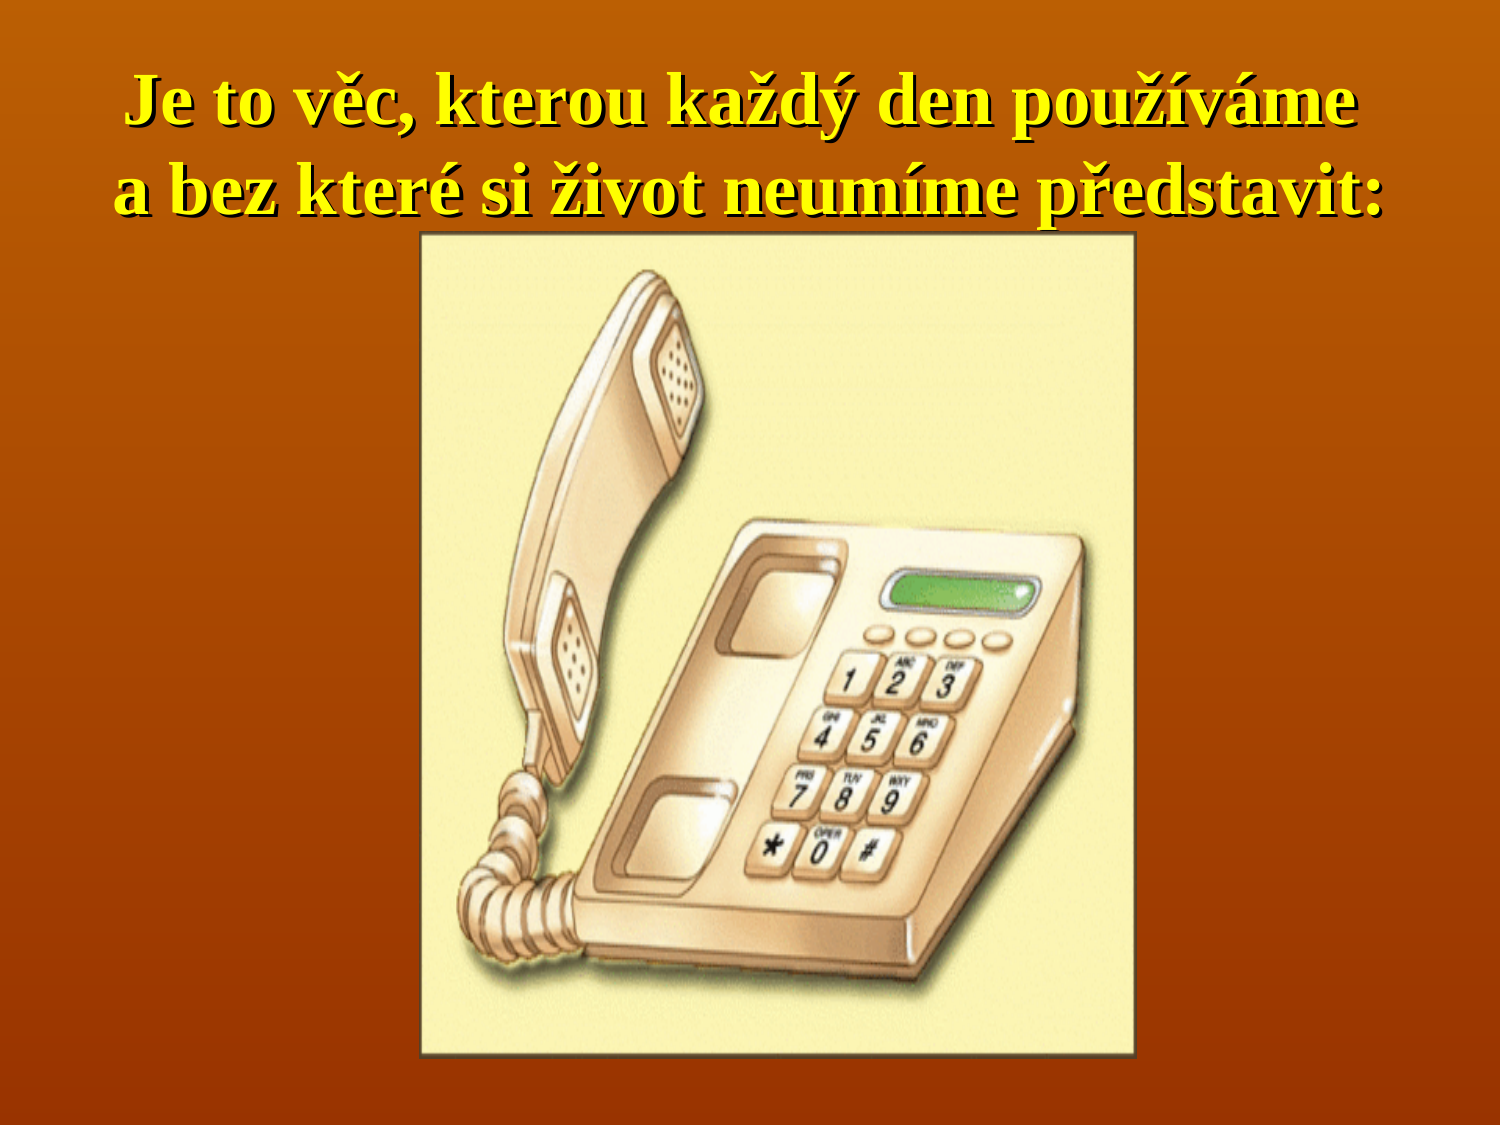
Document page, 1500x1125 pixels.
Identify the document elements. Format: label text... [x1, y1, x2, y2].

title Je to věc, kterou každý den používáme a bez které si život neumíme představit: [75, 41, 1426, 238]
picture [419, 231, 1137, 1059]
